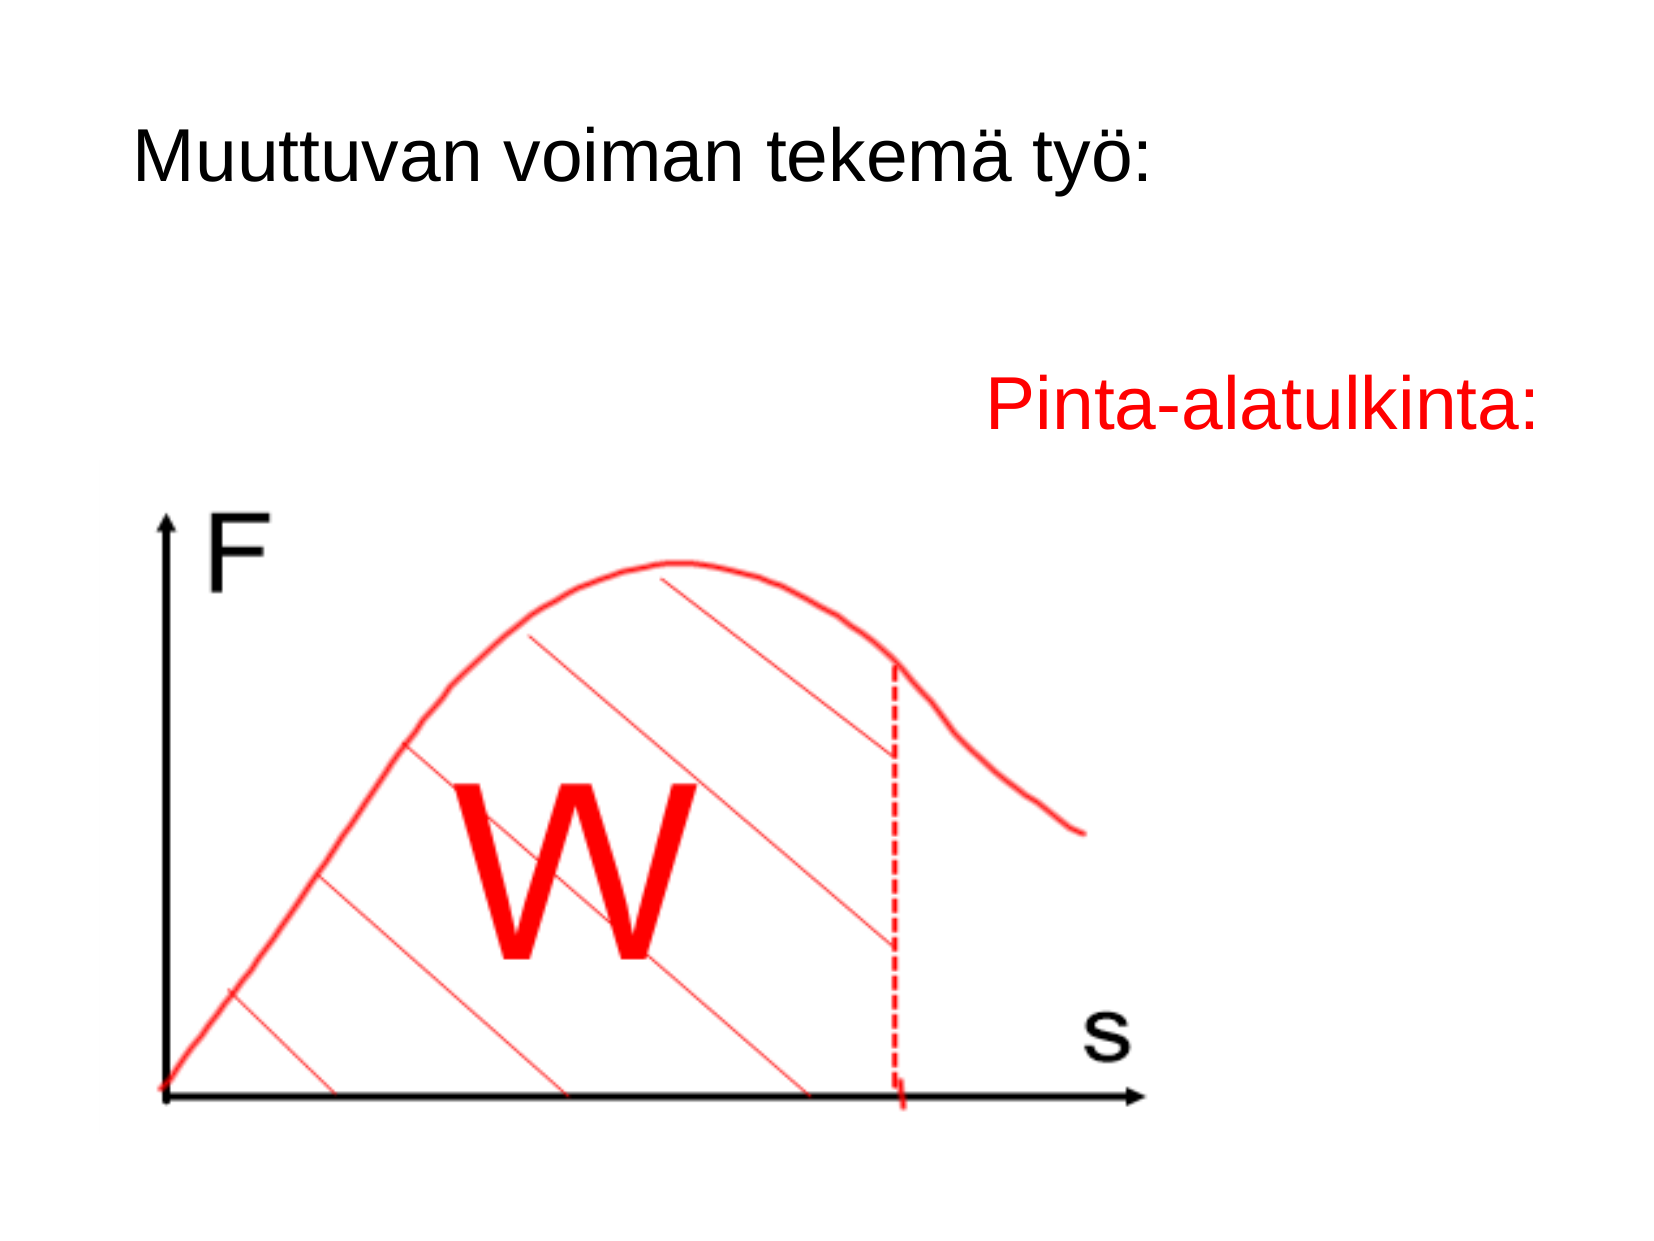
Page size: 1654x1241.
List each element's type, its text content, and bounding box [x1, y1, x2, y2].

text_box Muuttuvan voiman tekemä työ: [118, 106, 1501, 225]
text_box Pinta-alatulkinta: [970, 354, 1654, 473]
picture [98, 460, 1205, 1134]
